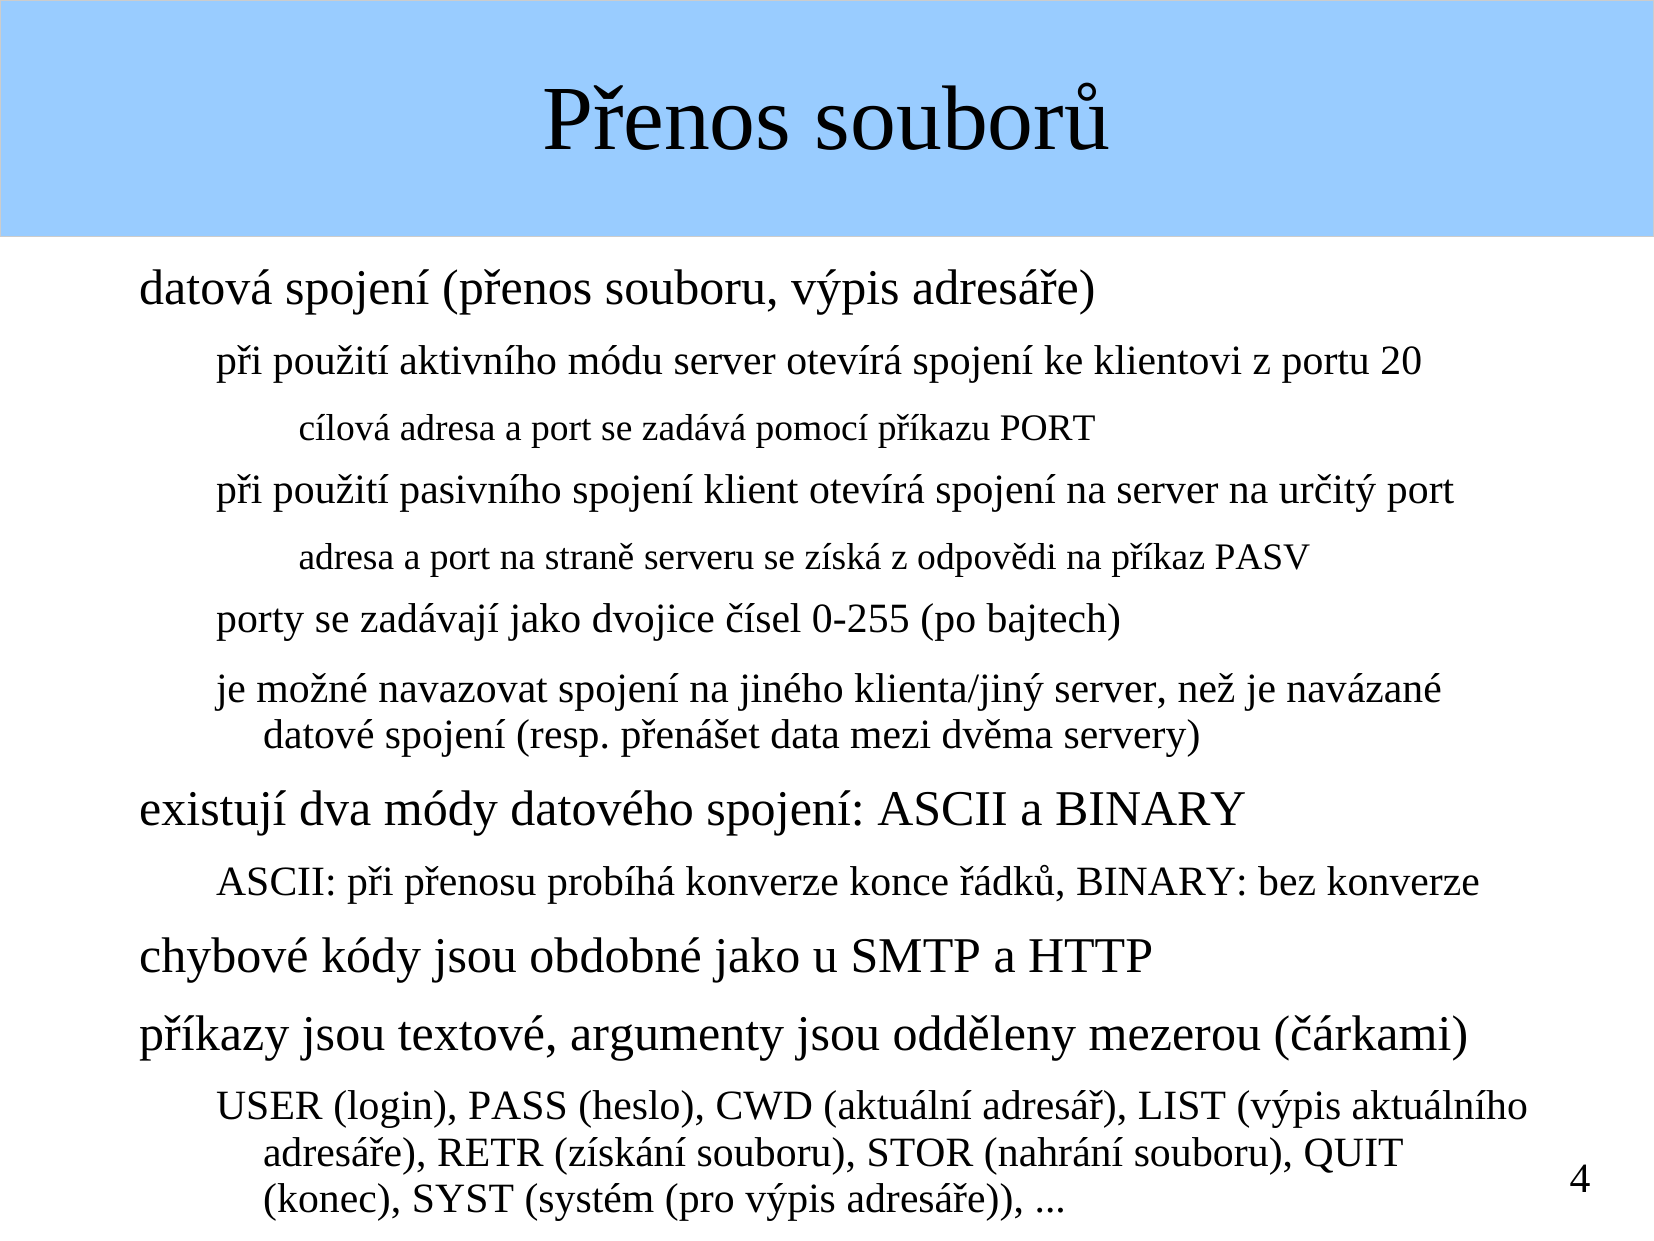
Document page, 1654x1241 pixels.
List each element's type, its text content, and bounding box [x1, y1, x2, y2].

title Přenos souborů [0, 0, 1654, 237]
list datová spojení (přenos souboru, výpis adresáře) při použití aktivního módu server otevírá spojení ke klientovi z portu 20 cílová adresa a port se zadává pomocí příkazu PORT při použití pasivního spojení klient otevírá spojení na server na určitý port adresa a port na straně serveru se získá z odpovědi na příkaz PASV porty se zadávají jako dvojice čísel 0-255 (po bajtech) je možné navazovat spojení na jiného klienta/jiný server, než je navázané datové spojení (resp. přenášet data mezi dvěma servery) existují dva módy datového spojení: ASCII a BINARY ASCII: při přenosu probíhá konverze konce řádků, BINARY: bez konverze chybové kódy jsou obdobné jako u SMTP a HTTP příkazy jsou textové, argumenty jsou odděleny mezerou (čárkami) USER (login), PASS (heslo), CWD (aktuální adresář), LIST (výpis aktuálního adresáře), RETR (získání souboru), STOR (nahrání souboru), QUIT (konec), SYST (systém (pro výpis adresáře)), ... [121, 259, 1534, 1222]
